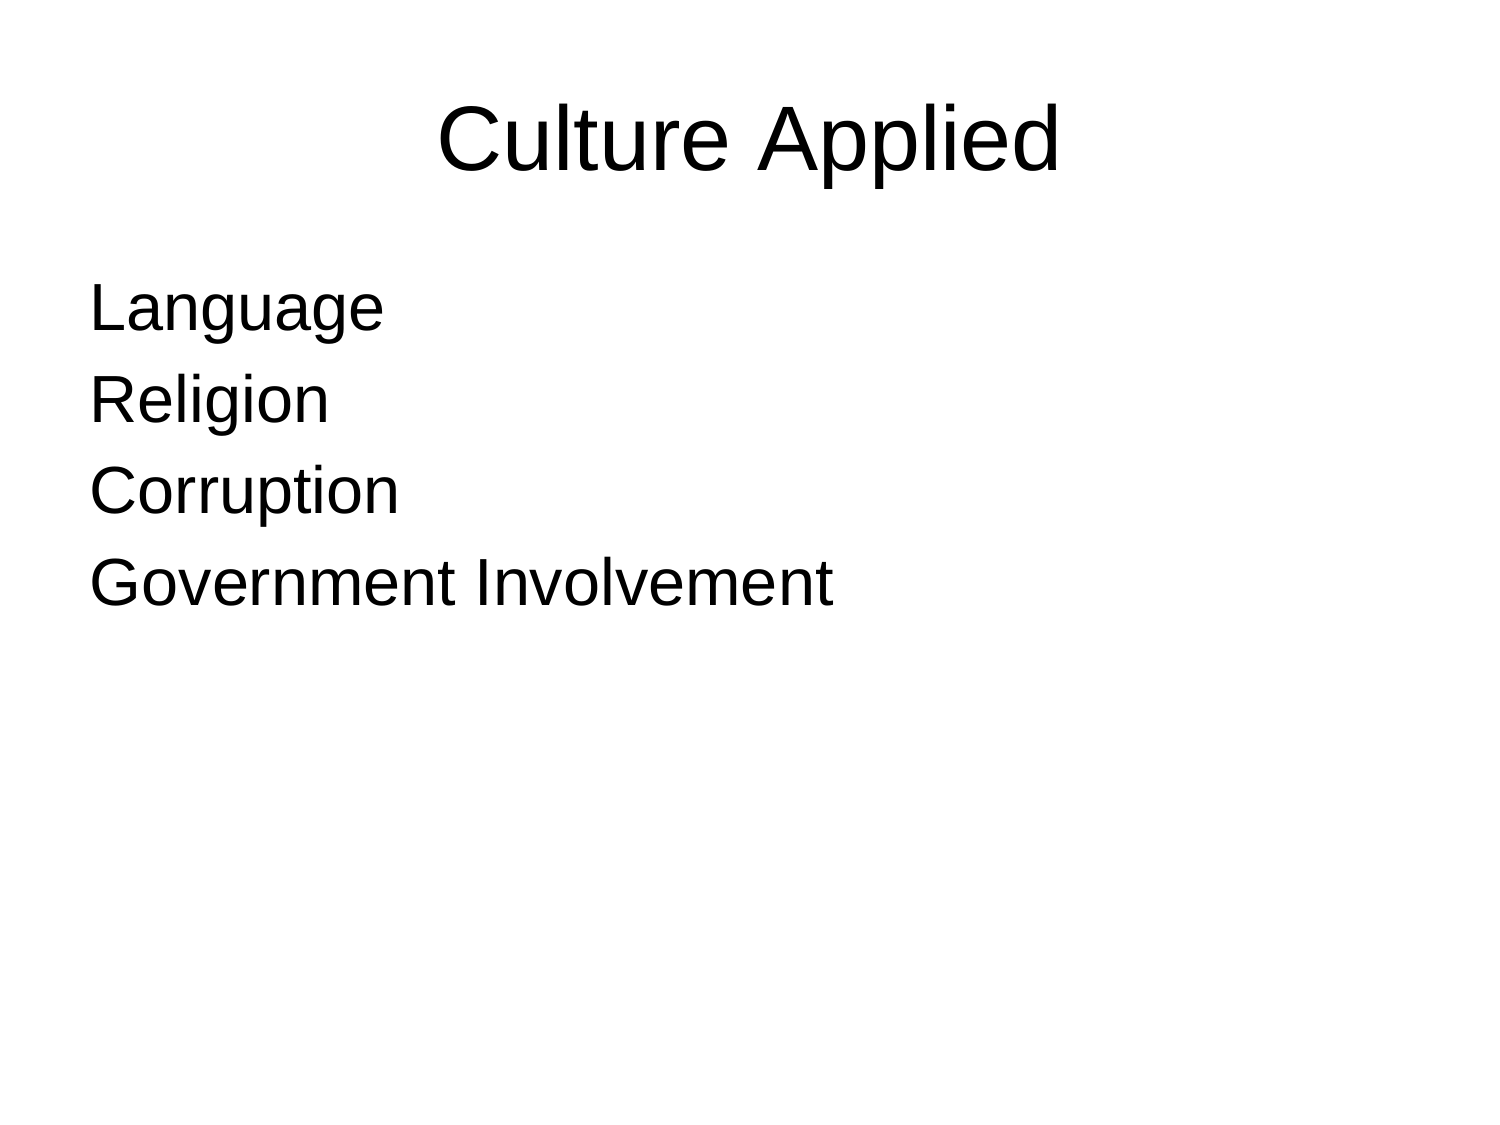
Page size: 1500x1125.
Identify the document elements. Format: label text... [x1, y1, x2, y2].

list Language Religion Corruption Government Involvement [75, 262, 1426, 1006]
title Culture Applied [75, 45, 1426, 233]
